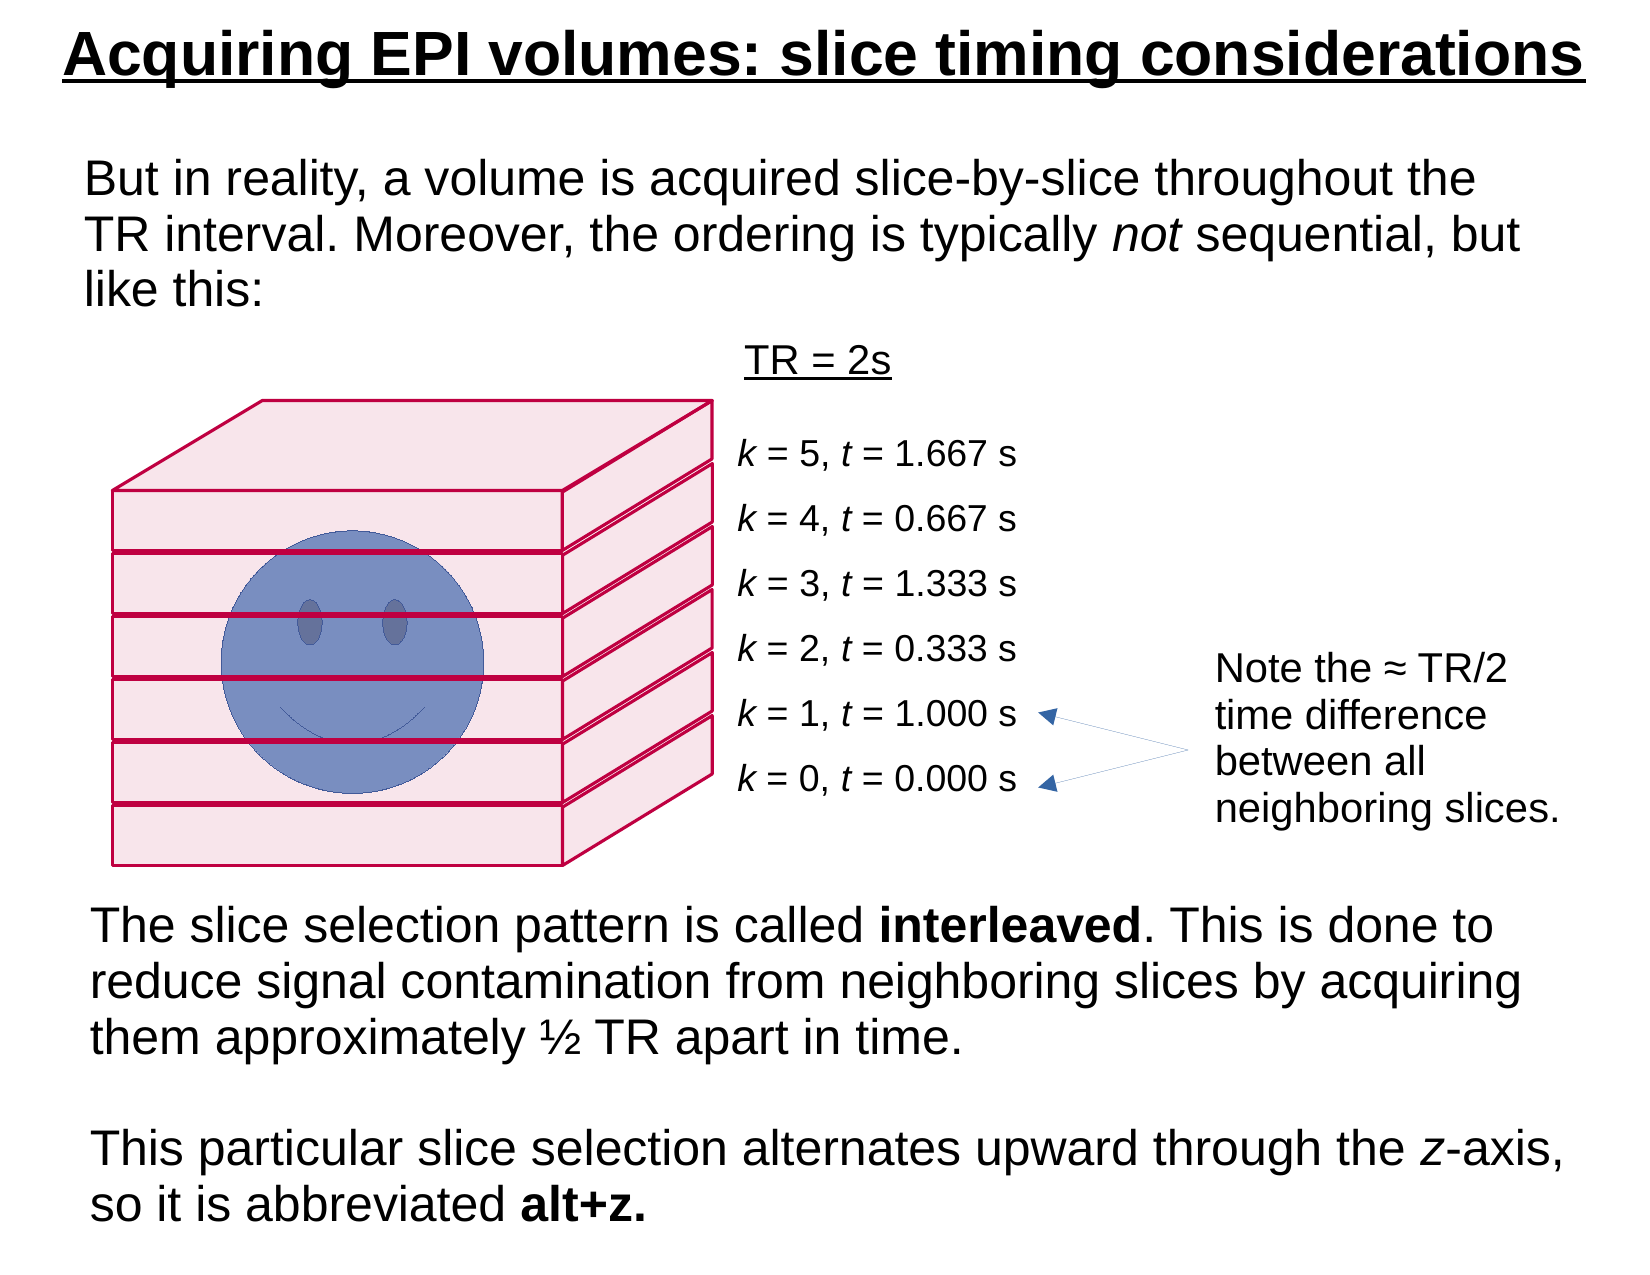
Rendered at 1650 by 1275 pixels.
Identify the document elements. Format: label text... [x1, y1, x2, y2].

text_box TR = 2s [729, 329, 1238, 392]
text_box k = 2, t = 0.333 s [722, 620, 1136, 677]
text_box The slice selection pattern is called interleaved. This is done to reduce signal contamination from neighboring slices by acquiring them approximately ½ TR apart in time. This particular slice selection alternates upward through the z-axis, so it is abbreviated alt+z. [75, 890, 1613, 1240]
text_box [112, 400, 713, 803]
text_box k = 5, t = 1.667 s [722, 425, 1136, 483]
text_box k = 1, t = 1.000 s [722, 685, 1136, 742]
text_box k = 3, t = 1.333 s [722, 555, 1136, 612]
text_box But in reality, a volume is acquired slice-by-slice throughout the TR interval. Moreover, the ordering is typically not sequential, but like this: [69, 142, 1570, 325]
text_box [112, 715, 713, 866]
text_box k = 4, t = 0.667 s [722, 490, 1136, 547]
text_box Note the ≈ TR/2 time difference between all neighboring slices. [1200, 637, 1613, 839]
text_box k = 0, t = 0.000 s [722, 750, 1136, 807]
text_box Acquiring EPI volumes: slice timing considerations [47, 11, 1601, 97]
